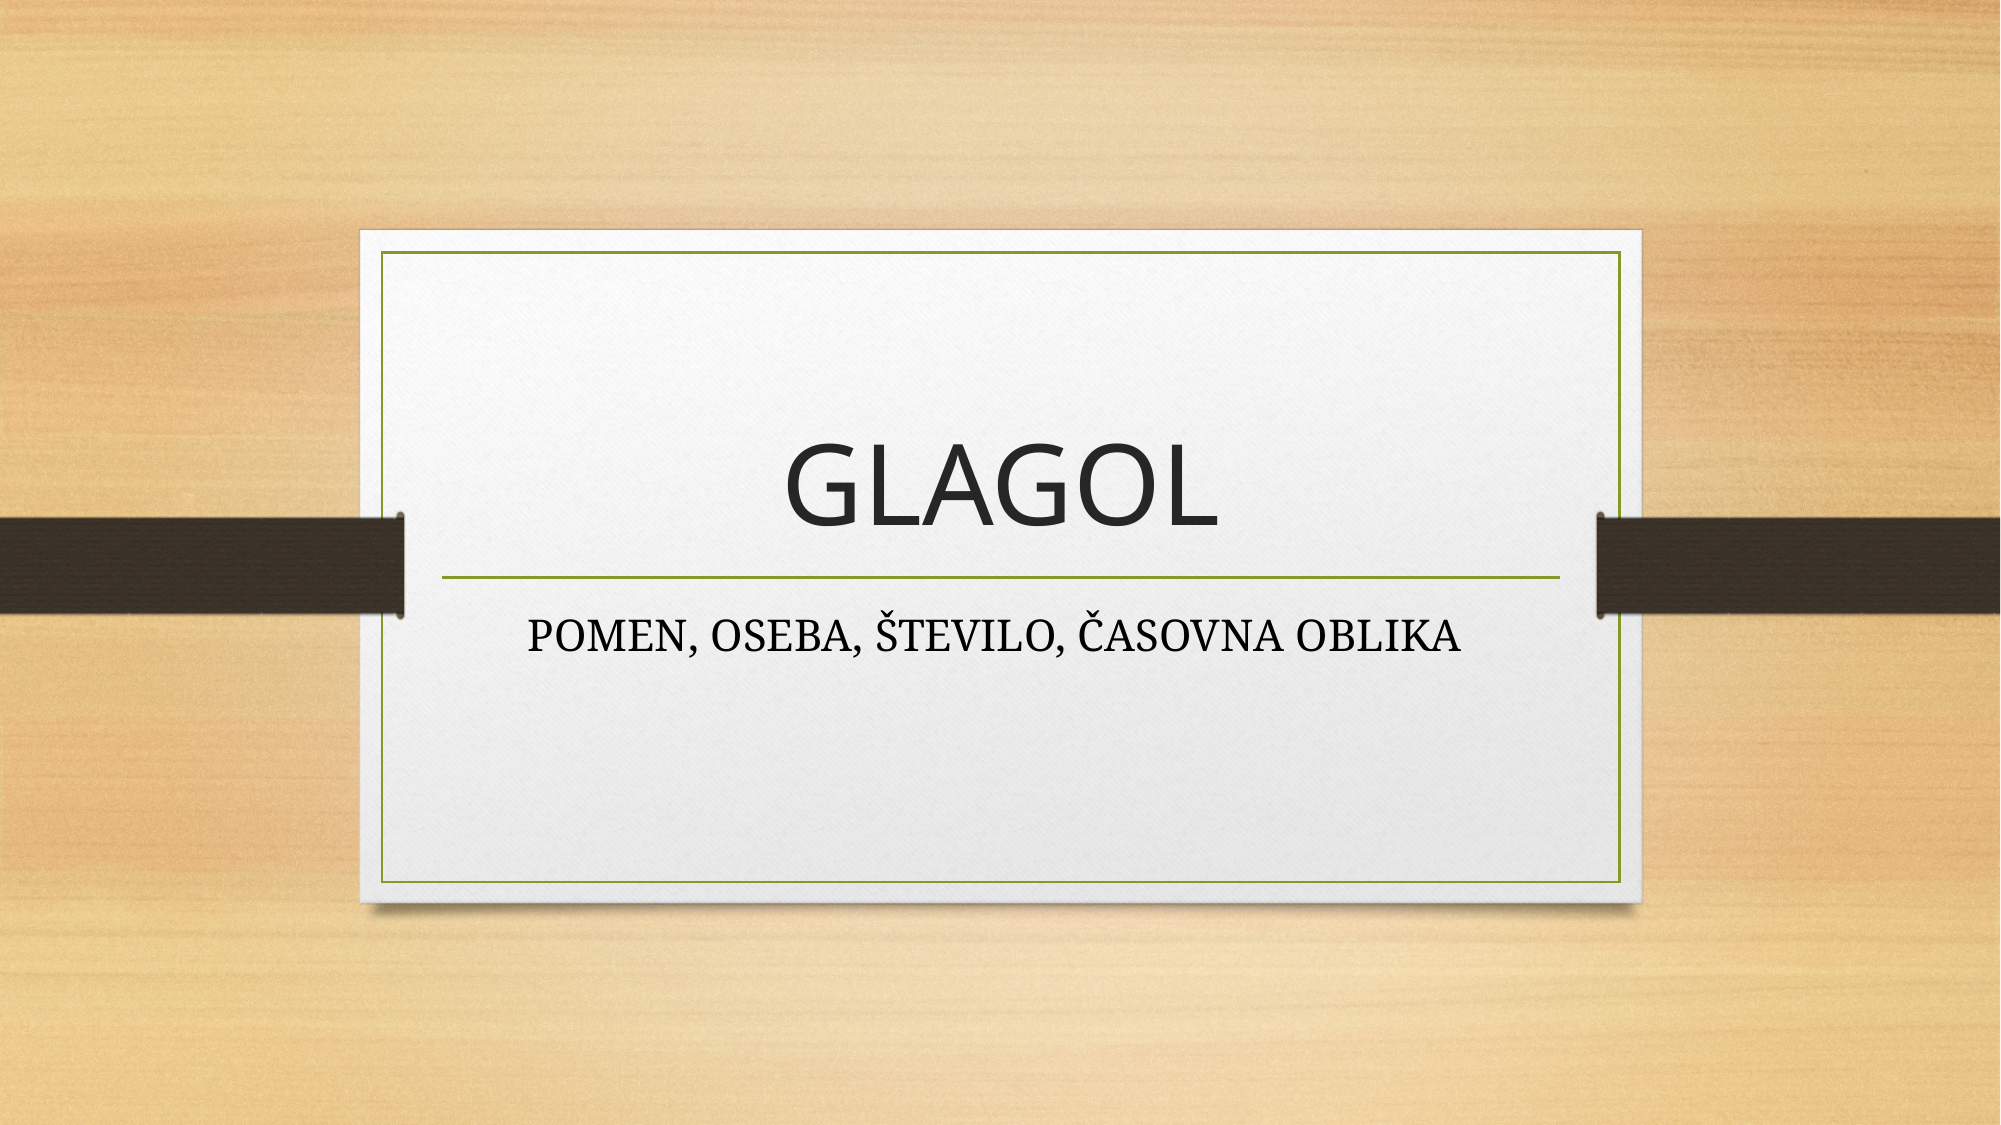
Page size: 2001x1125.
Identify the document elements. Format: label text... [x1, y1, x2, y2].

subtitle POMEN, OSEBA, ŠTEVILO, ČASOVNA OBLIKA [441, 600, 1560, 817]
title GLAGOL [441, 306, 1560, 556]
